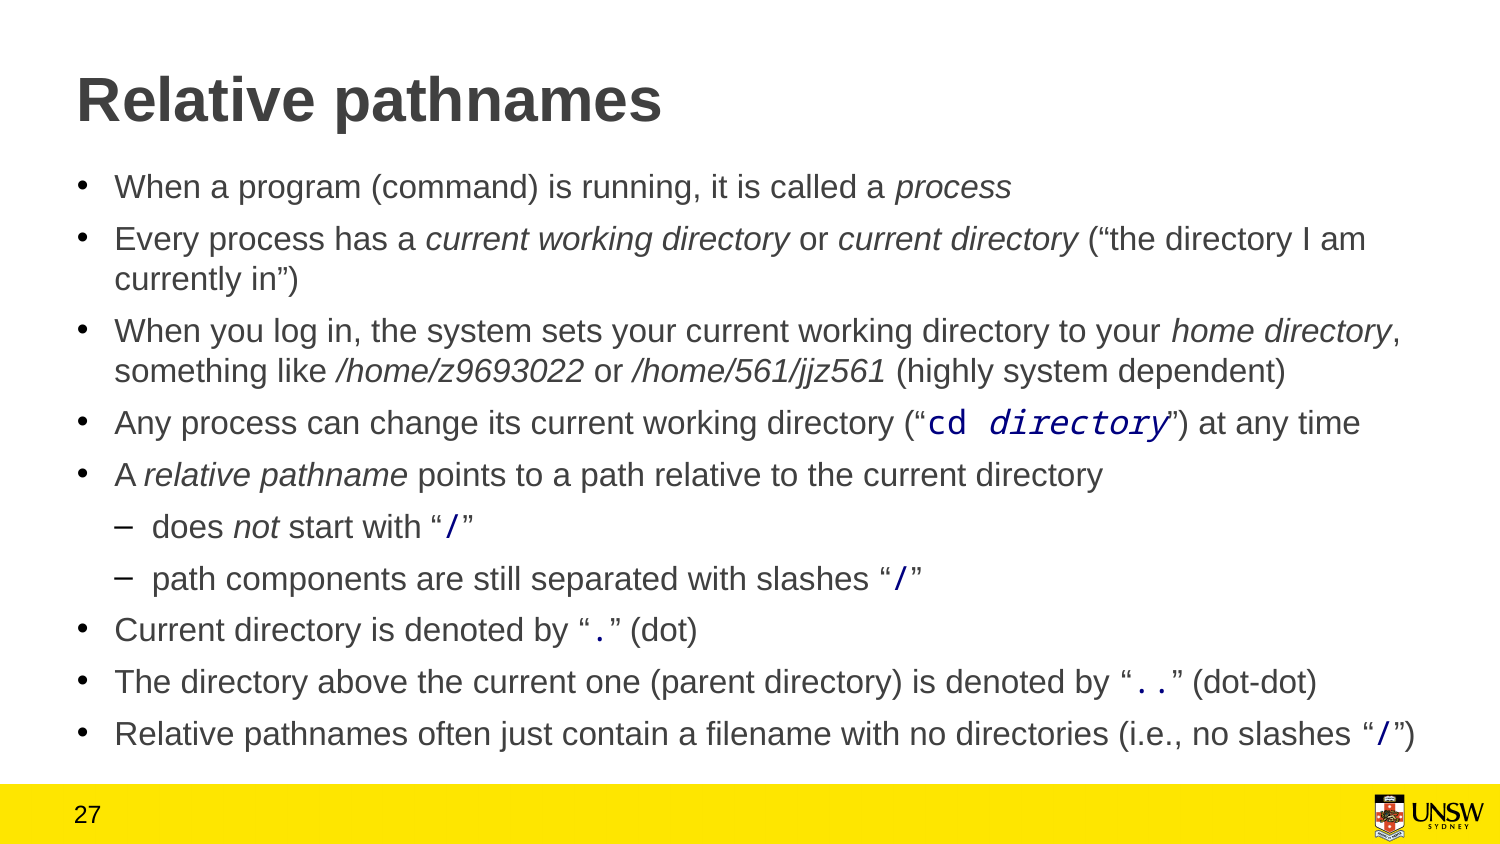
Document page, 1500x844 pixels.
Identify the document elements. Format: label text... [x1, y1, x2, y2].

text_box <number> [59, 791, 219, 839]
list When a program (command) is running, it is called a process Every process has a current working directory or current directory (“the directory I am currently in”) When you log in, the system sets your current working directory to your home directory, something like /home/z9693022 or /home/561/jjz561 (highly system dependent) Any process can change its current working directory (“cd directory”) at any time A relative pathname points to a path relative to the current directory does not start with “/” path components are still separated with slashes “/” Current directory is denoted by “.” (dot) The directory above the current one (parent directory) is denoted by “..” (dot-dot) Relative pathnames often just contain a filename with no directories (i.e., no slashes “/”) [76, 165, 1424, 756]
title Relative pathnames [76, 59, 1427, 136]
picture [0, 784, 1500, 844]
